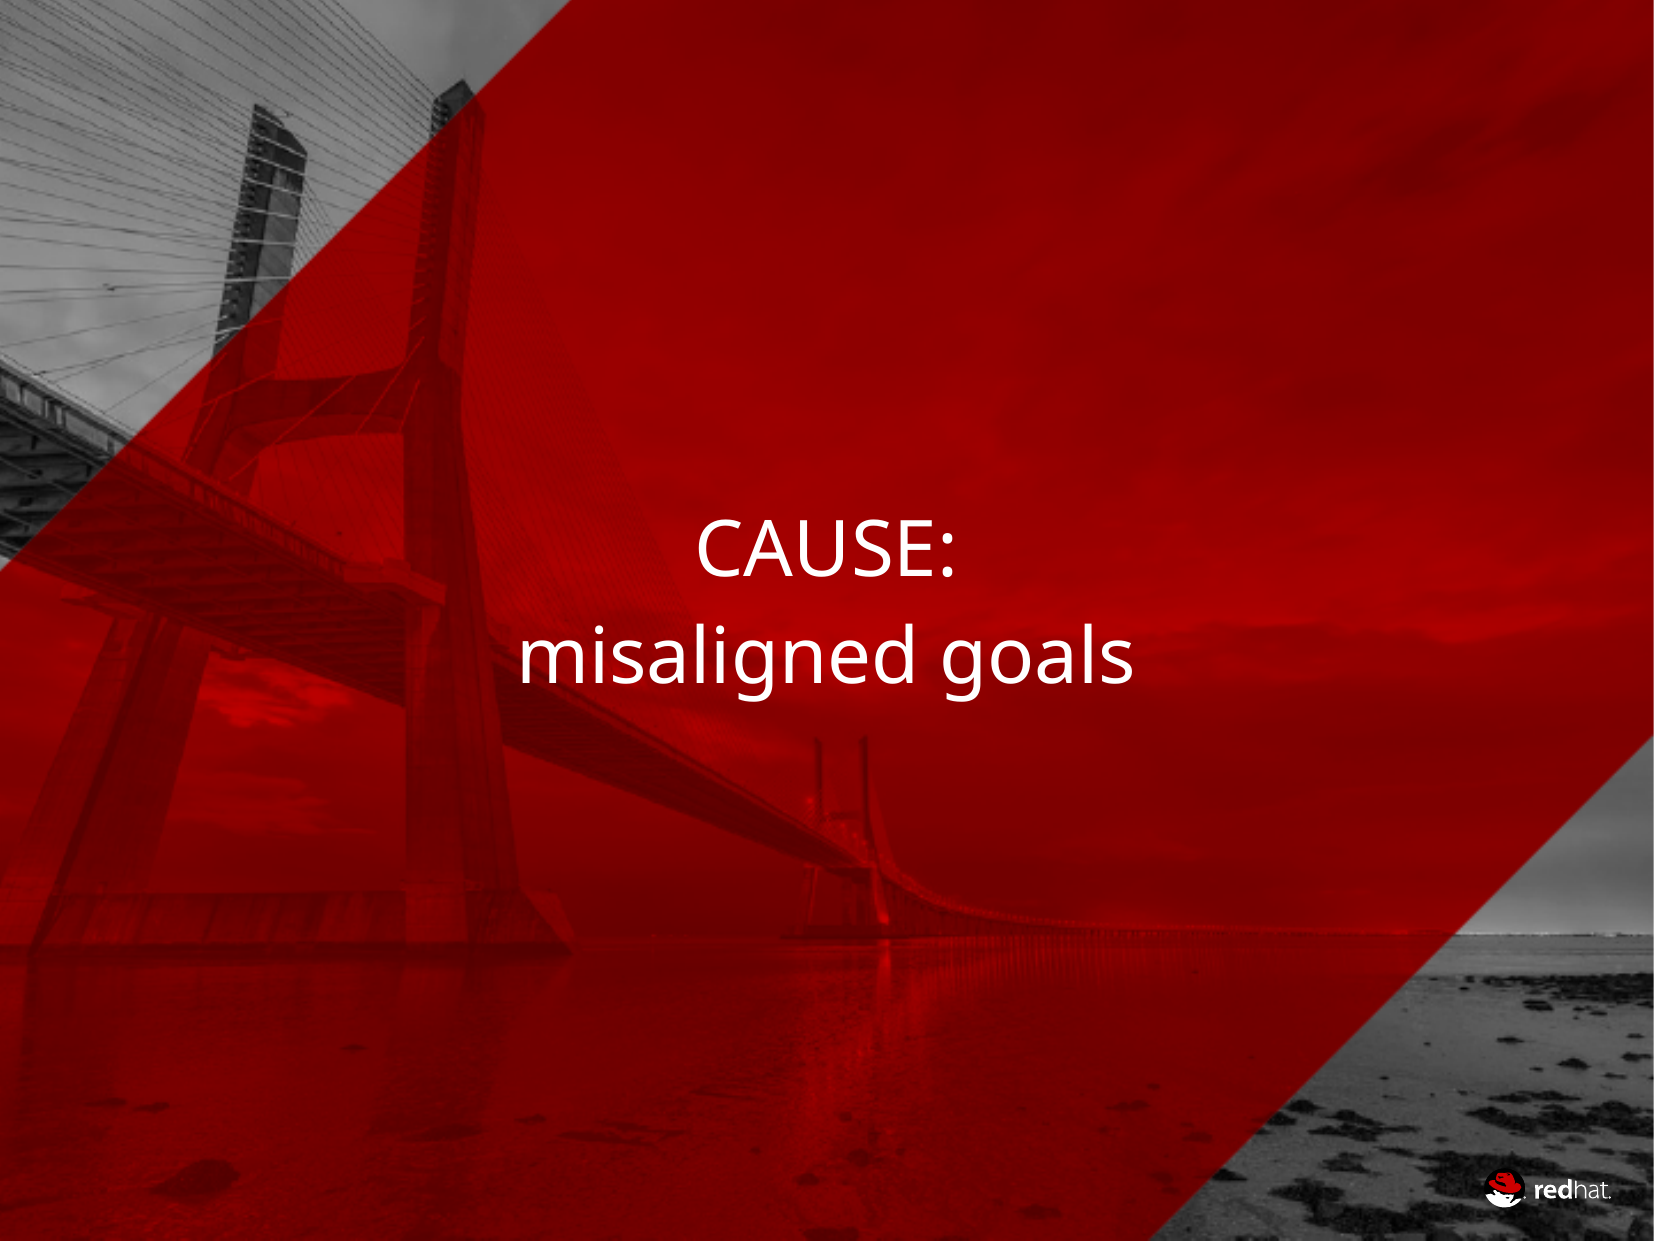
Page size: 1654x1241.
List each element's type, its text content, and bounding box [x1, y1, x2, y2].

picture [0, 0, 1654, 1241]
title CAUSE: misaligned goals [124, 496, 1530, 703]
